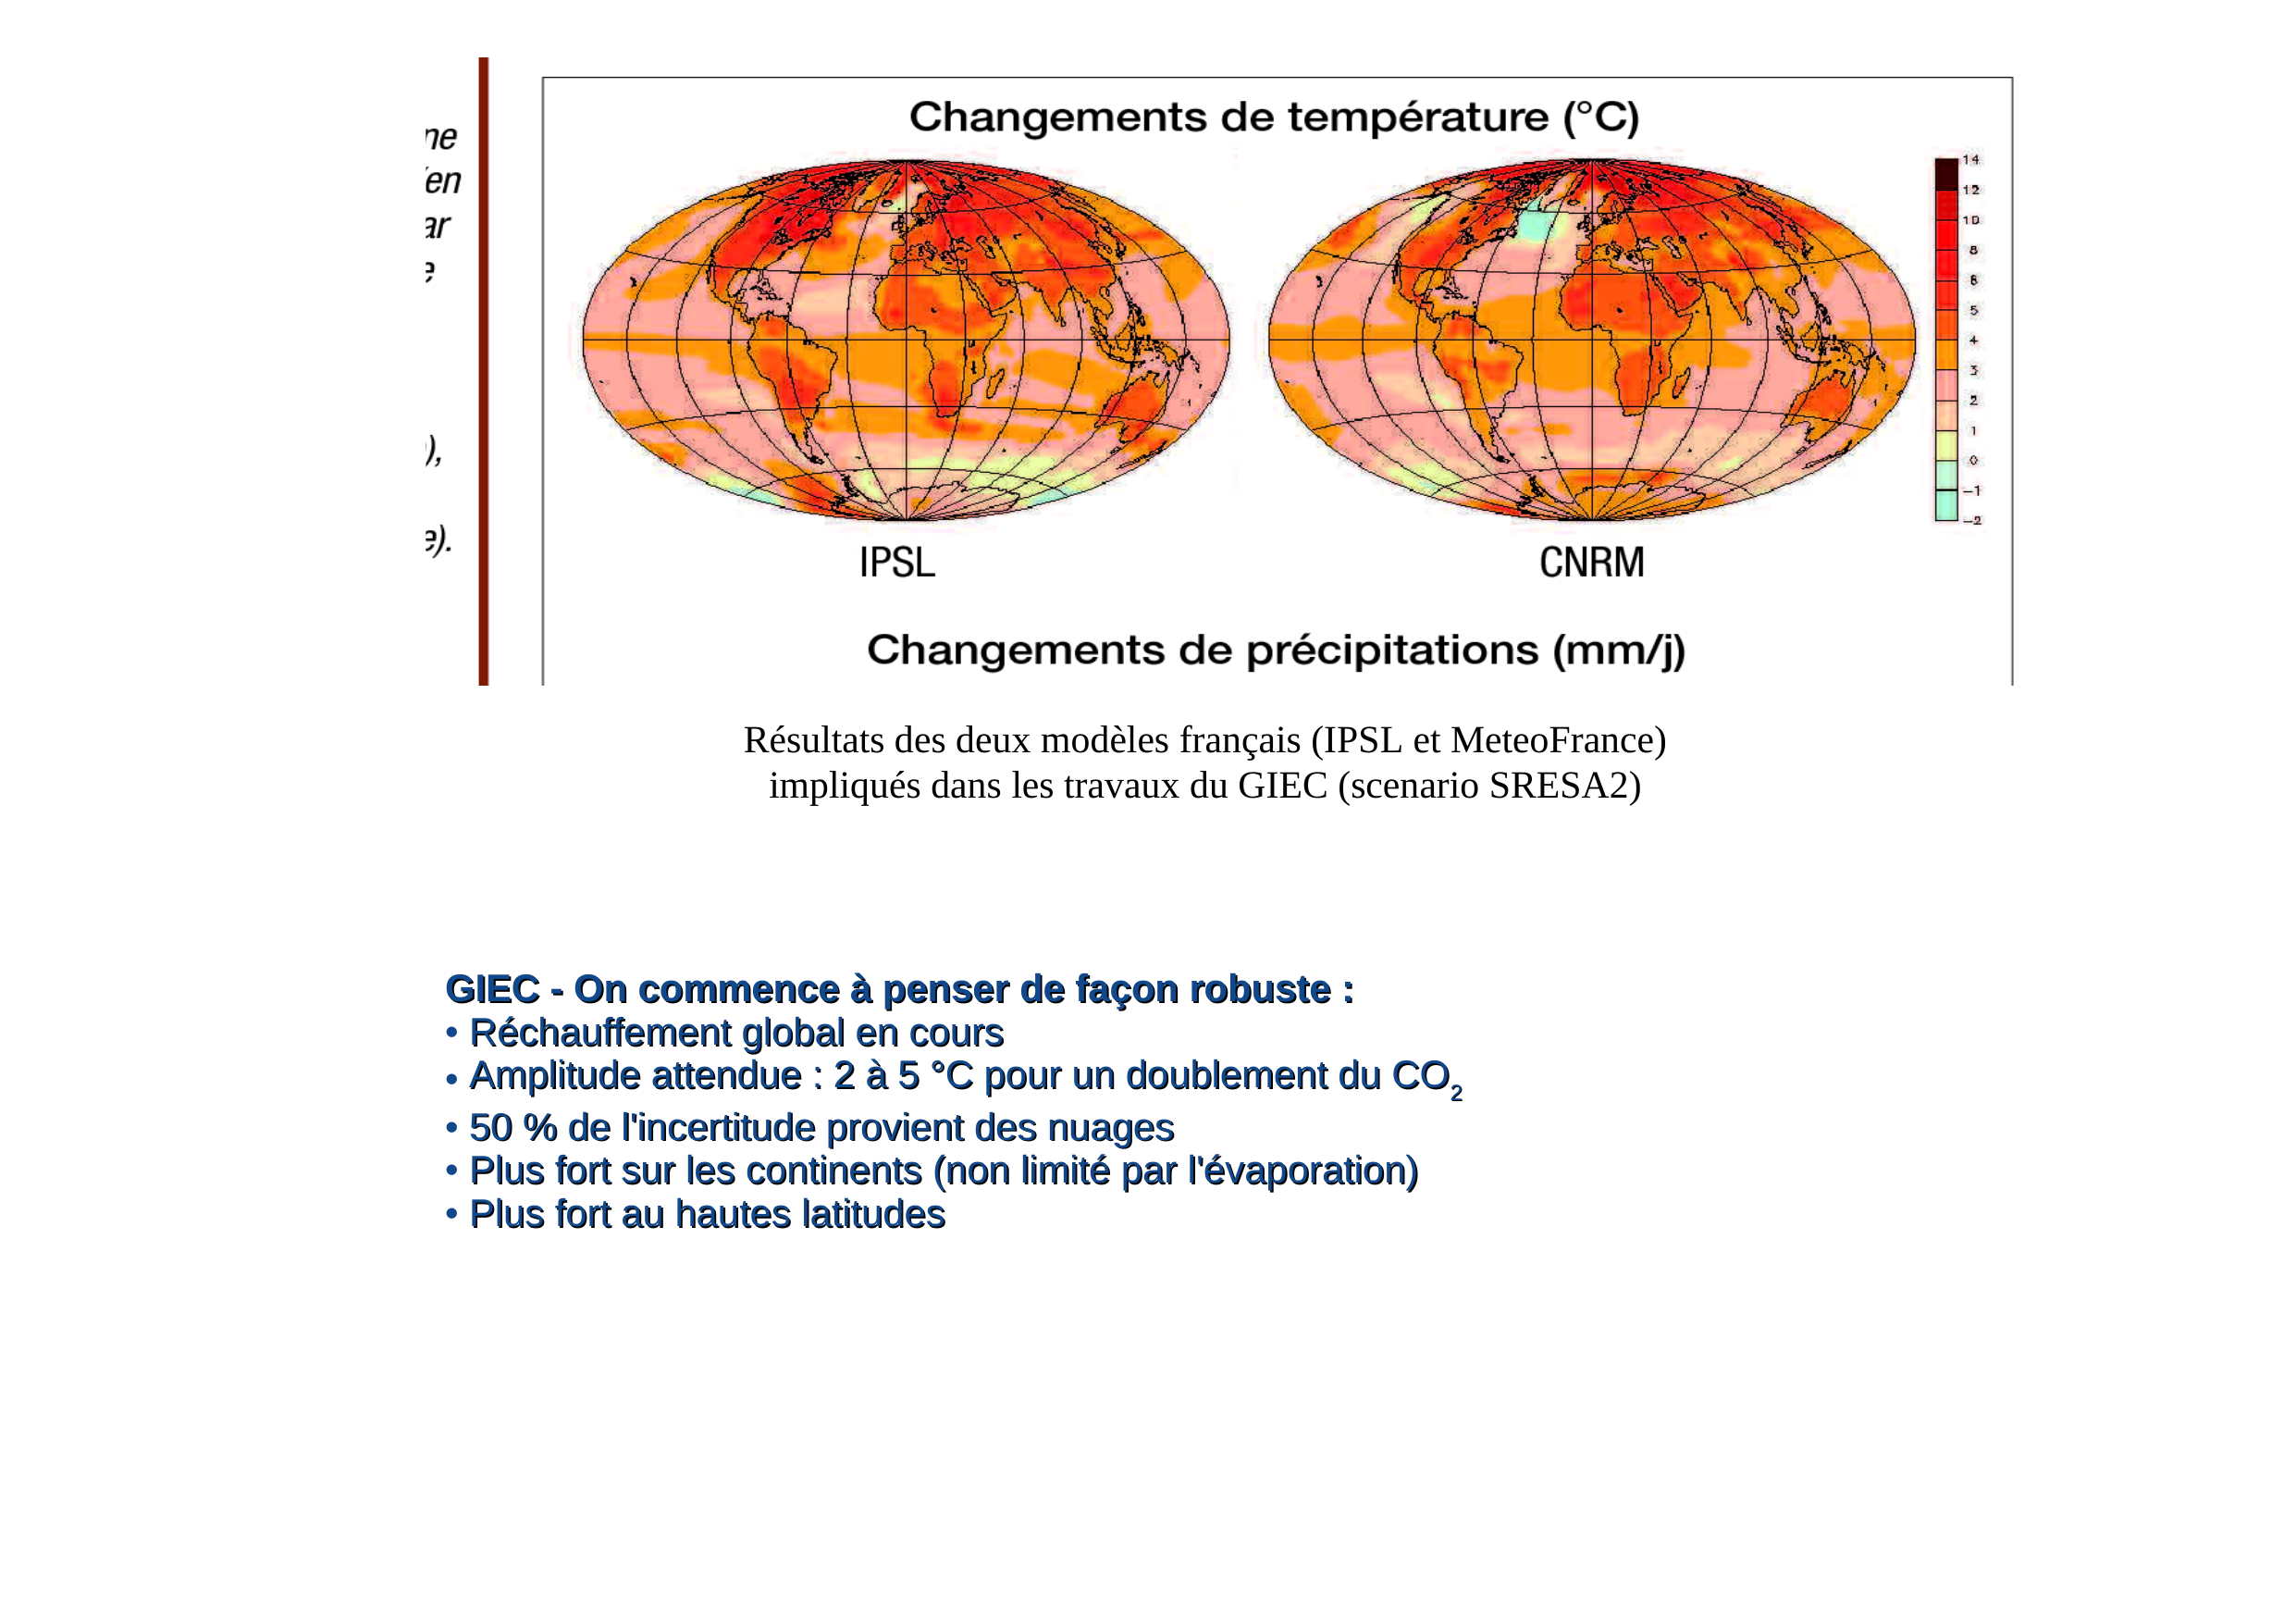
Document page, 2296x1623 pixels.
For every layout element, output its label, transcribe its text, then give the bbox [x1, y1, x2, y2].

picture [426, 57, 2061, 686]
text_box Résultats des deux modèles français (IPSL et MeteoFrance)‏ impliqués dans les travaux du GIEC (scenario SRESA2)‏ [456, 708, 1956, 857]
text_box GIEC - On commence à penser de façon robuste : Réchauffement global en cours Amplitude attendue : 2 à 5 °C pour un doublement du CO2 50 % de l'incertitude provient des nuages Plus fort sur les continents (non limité par l'évaporation)‏ Plus fort au hautes latitudes [431, 960, 2141, 1242]
